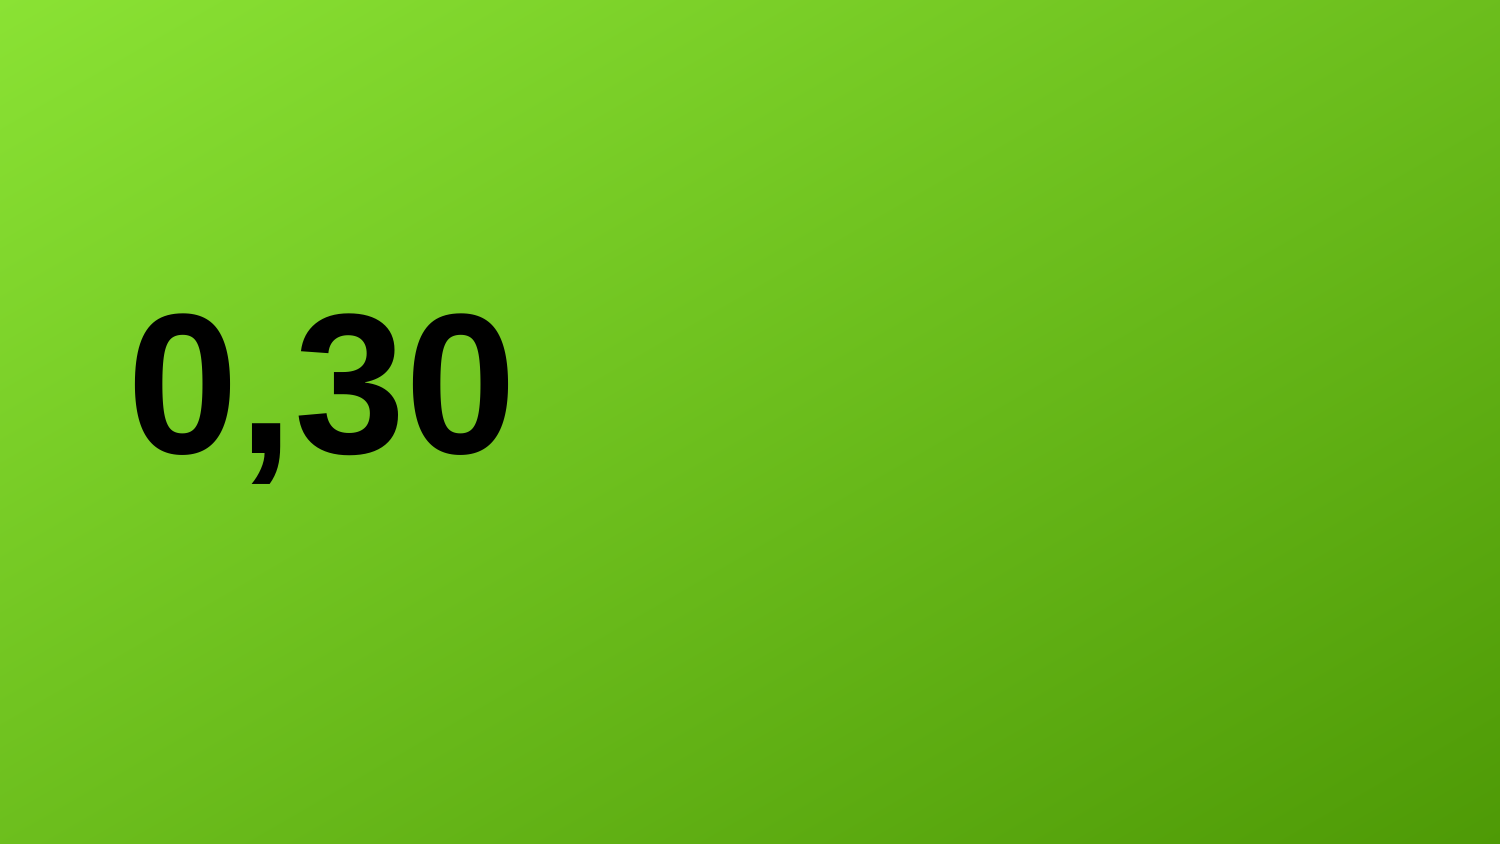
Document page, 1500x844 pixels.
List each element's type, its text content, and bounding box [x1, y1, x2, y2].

title 0,30 [112, 318, 1388, 509]
